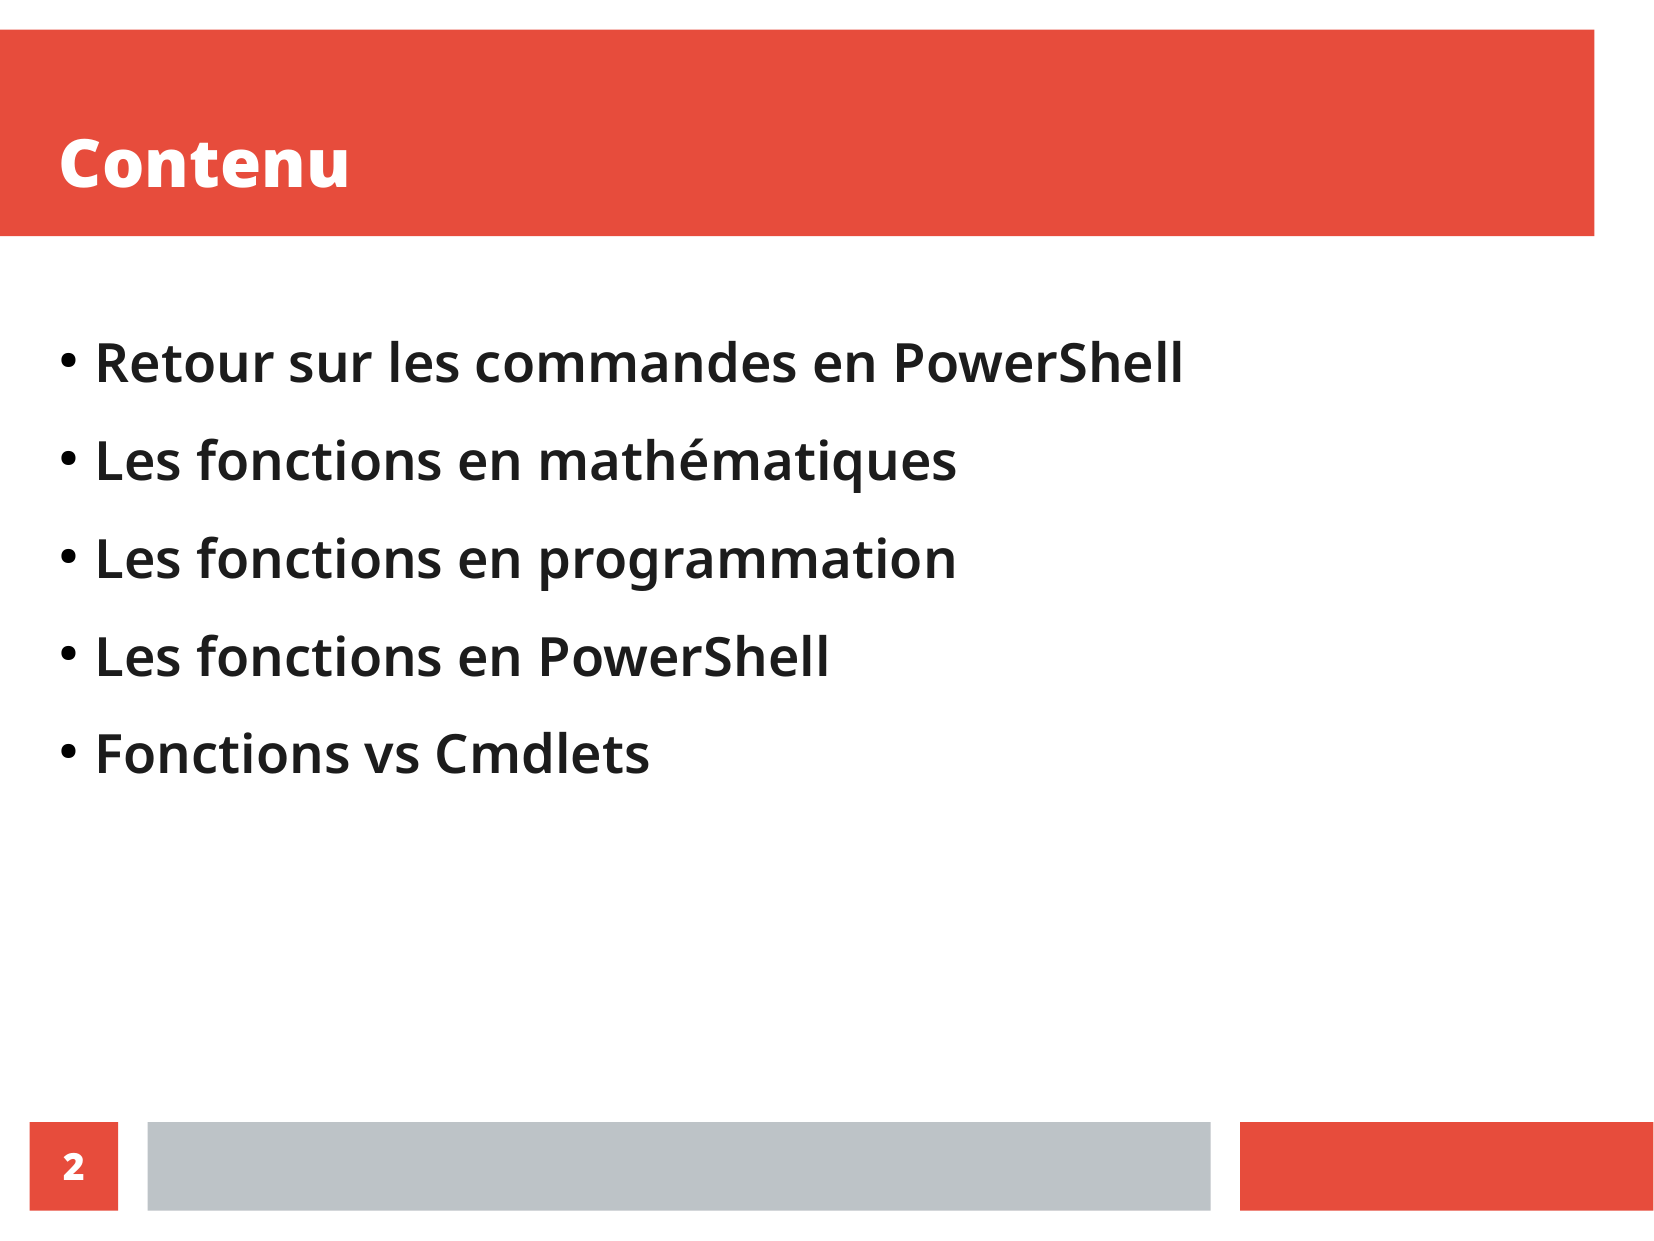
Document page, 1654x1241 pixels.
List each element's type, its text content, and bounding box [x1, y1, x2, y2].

list Retour sur les commandes en PowerShell Les fonctions en mathématiques Les fonctions en programmation Les fonctions en PowerShell Fonctions vs Cmdlets [59, 324, 1565, 1093]
title Contenu [59, 59, 1595, 207]
